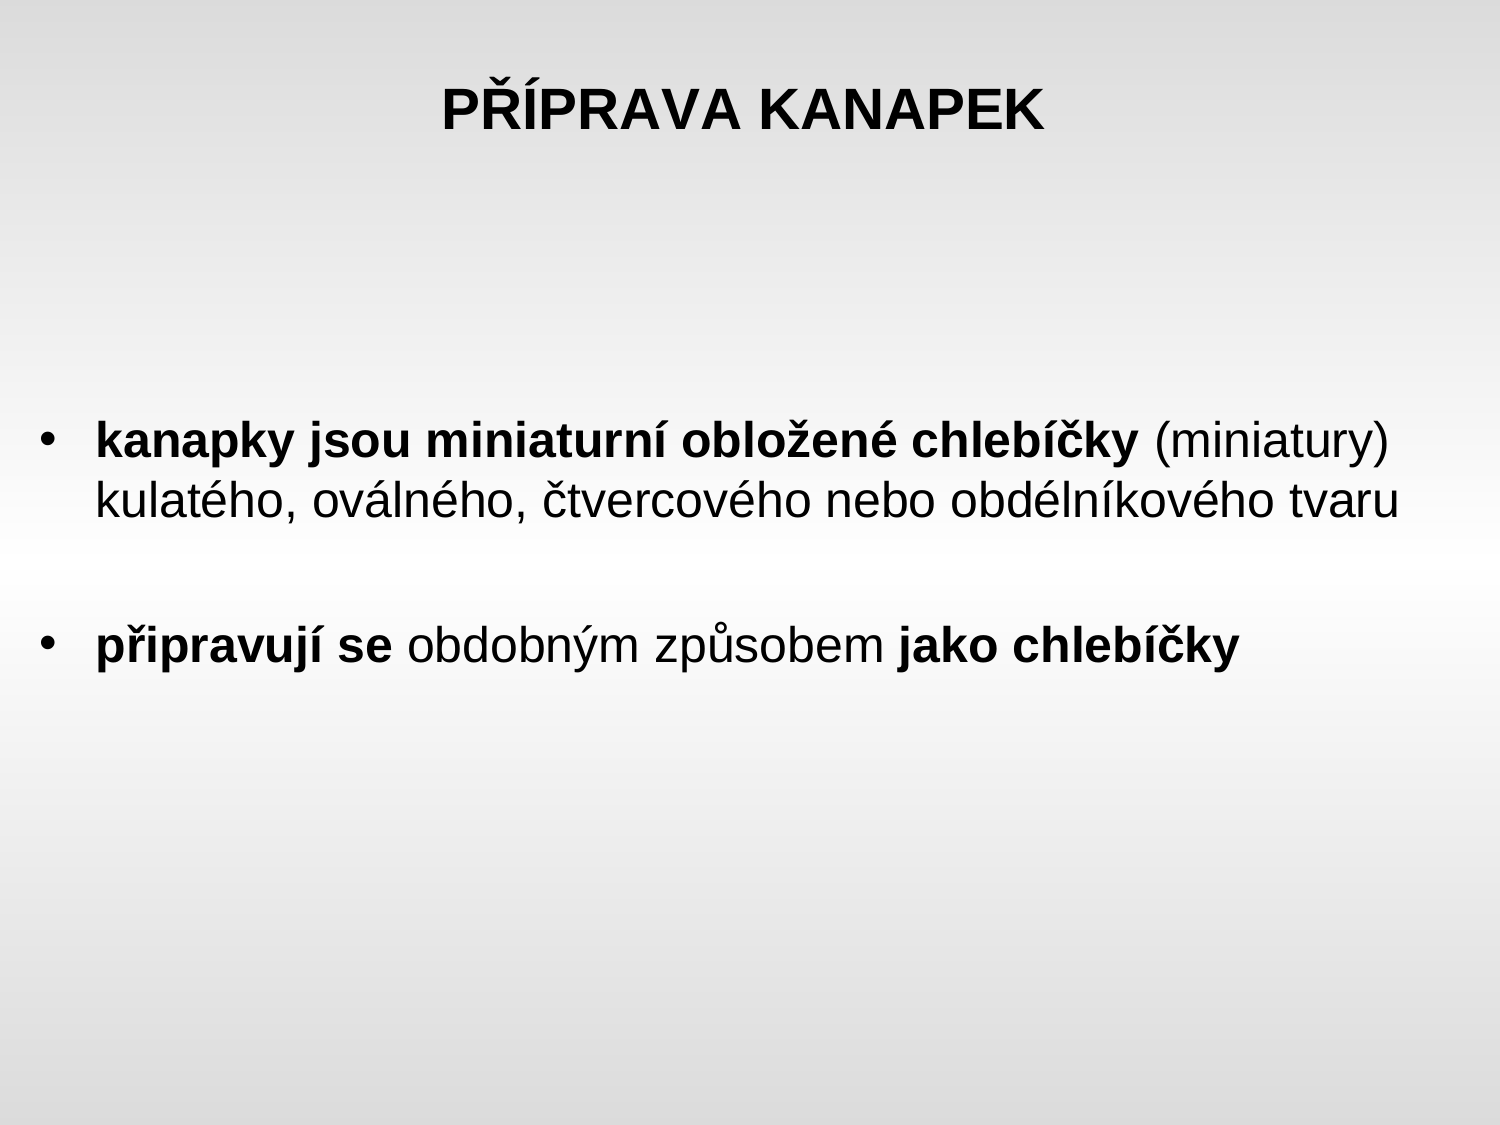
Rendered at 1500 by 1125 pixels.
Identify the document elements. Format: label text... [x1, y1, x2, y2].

list kanapky jsou miniaturní obložené chlebíčky (miniatury) kulatého, oválného, čtvercového nebo obdélníkového tvaru připravují se obdobným způsobem jako chlebíčky [24, 399, 1450, 726]
title PŘÍPRAVA KANAPEK [62, 49, 1426, 163]
